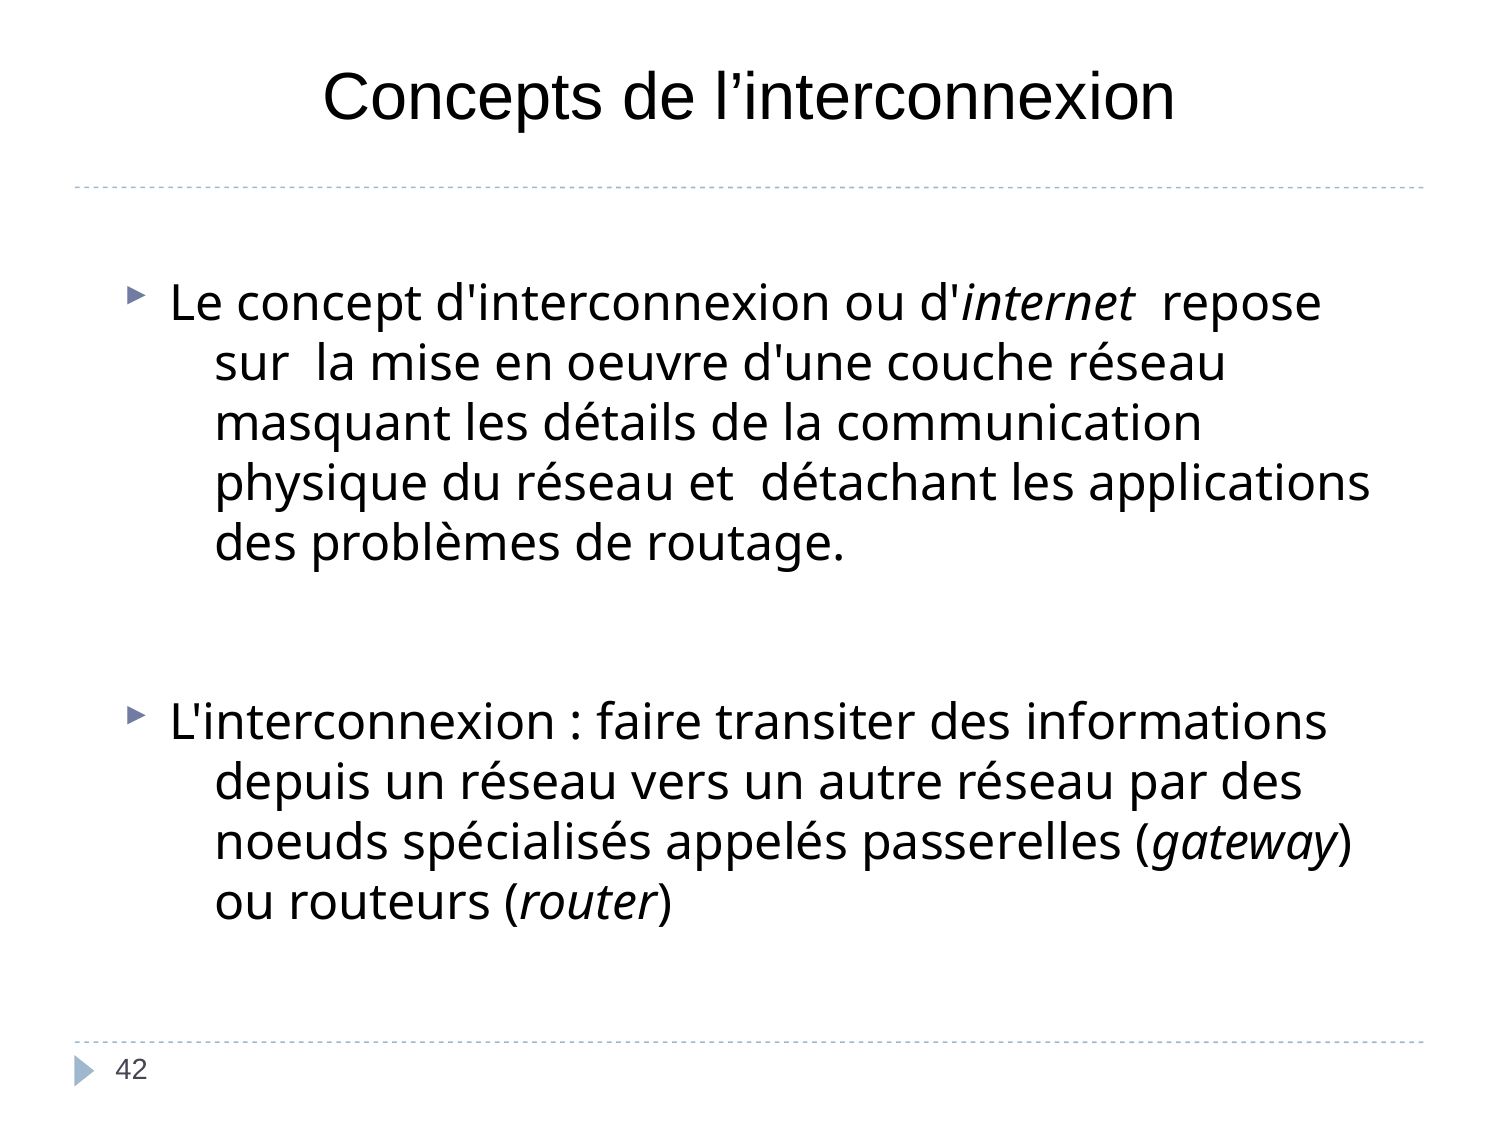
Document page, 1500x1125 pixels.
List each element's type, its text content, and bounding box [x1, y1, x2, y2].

text_box Concepts de l’interconnexion [0, 45, 1500, 129]
text_box 42 [100, 1042, 426, 1103]
list Le concept d'interconnexion ou d'internet repose sur la mise en oeuvre d'une couche réseau masquant les détails de la communication physique du réseau et détachant les applications des problèmes de routage. L'interconnexion : faire transiter des informations depuis un réseau vers un autre réseau par des noeuds spécialisés appelés passerelles (gateway) ou routeurs (router) [109, 262, 1403, 940]
